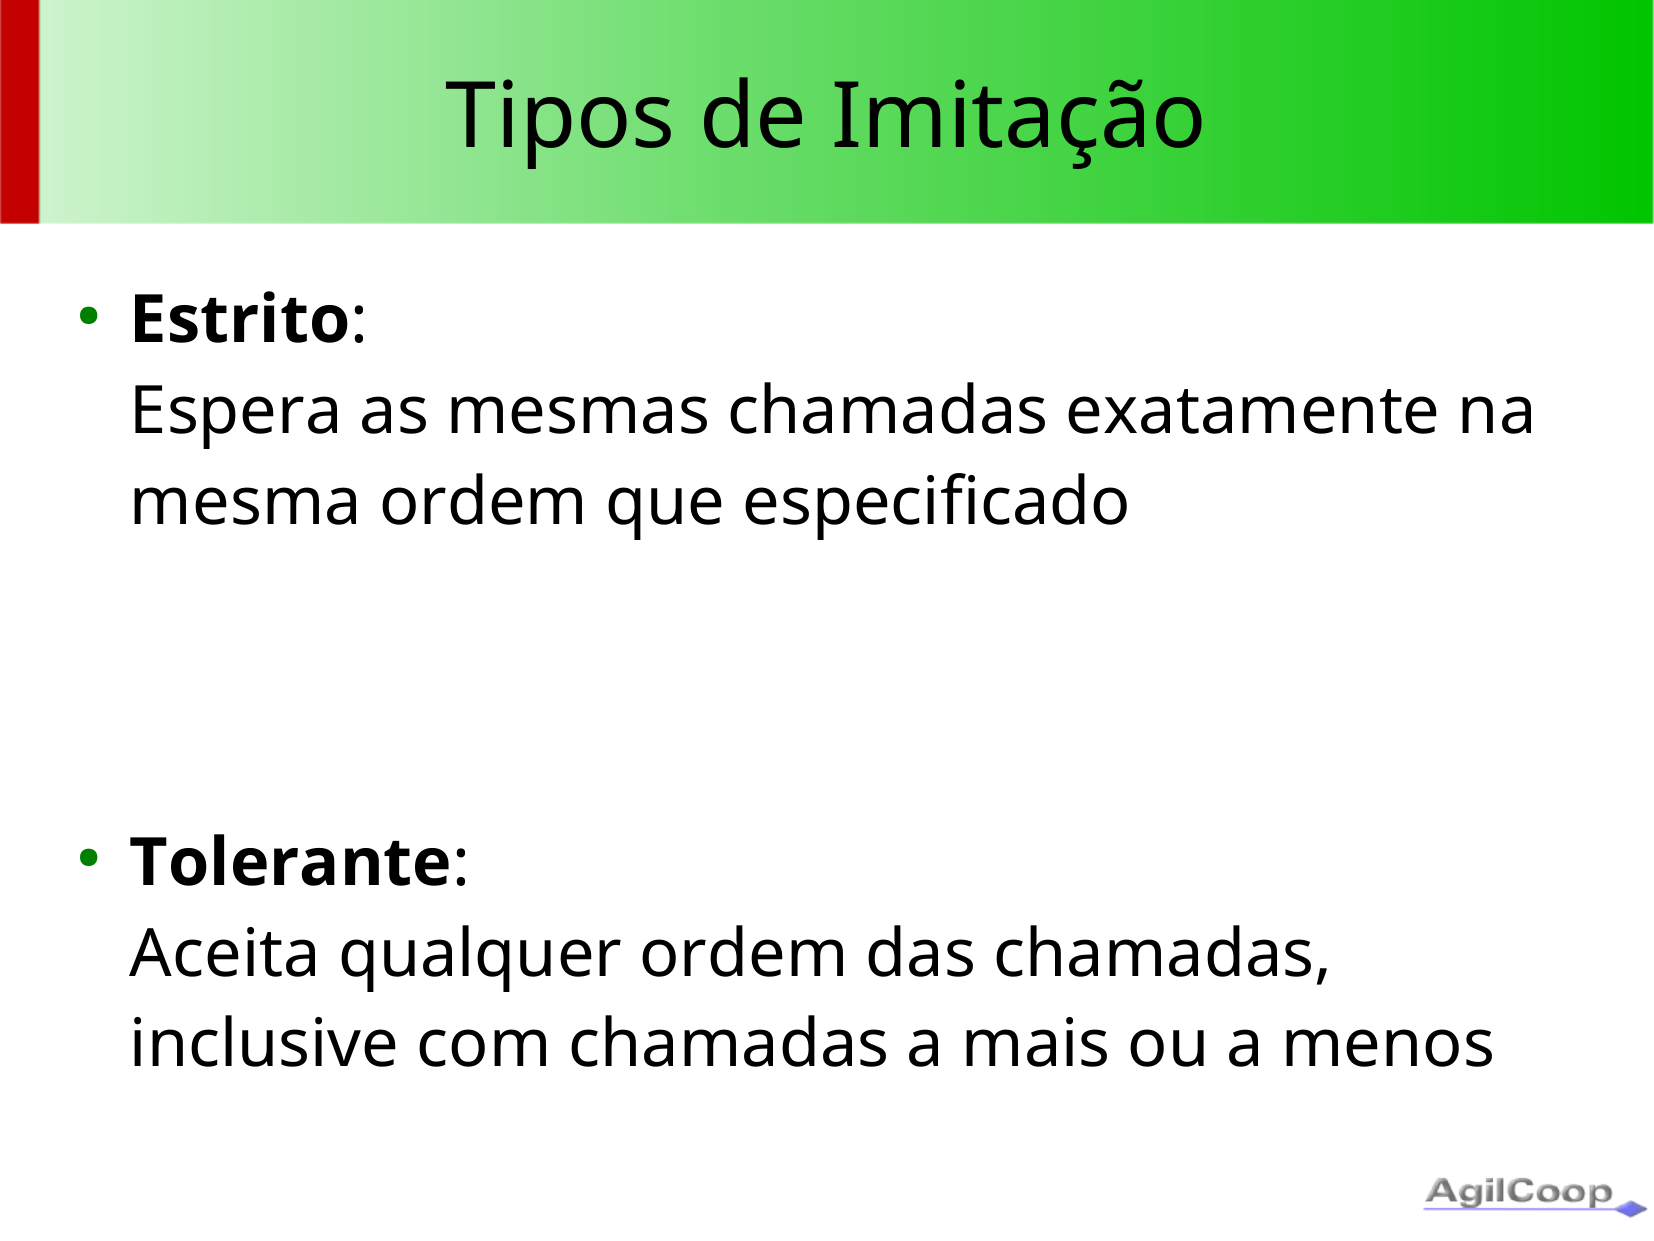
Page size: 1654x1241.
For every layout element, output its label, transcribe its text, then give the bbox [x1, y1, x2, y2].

list Estrito: Espera as mesmas chamadas exatamente na mesma ordem que especificado Tolerante: Aceita qualquer ordem das chamadas, inclusive com chamadas a mais ou a menos [59, 271, 1607, 1108]
picture [0, 0, 1654, 1241]
title Tipos de Imitação [82, 15, 1571, 208]
